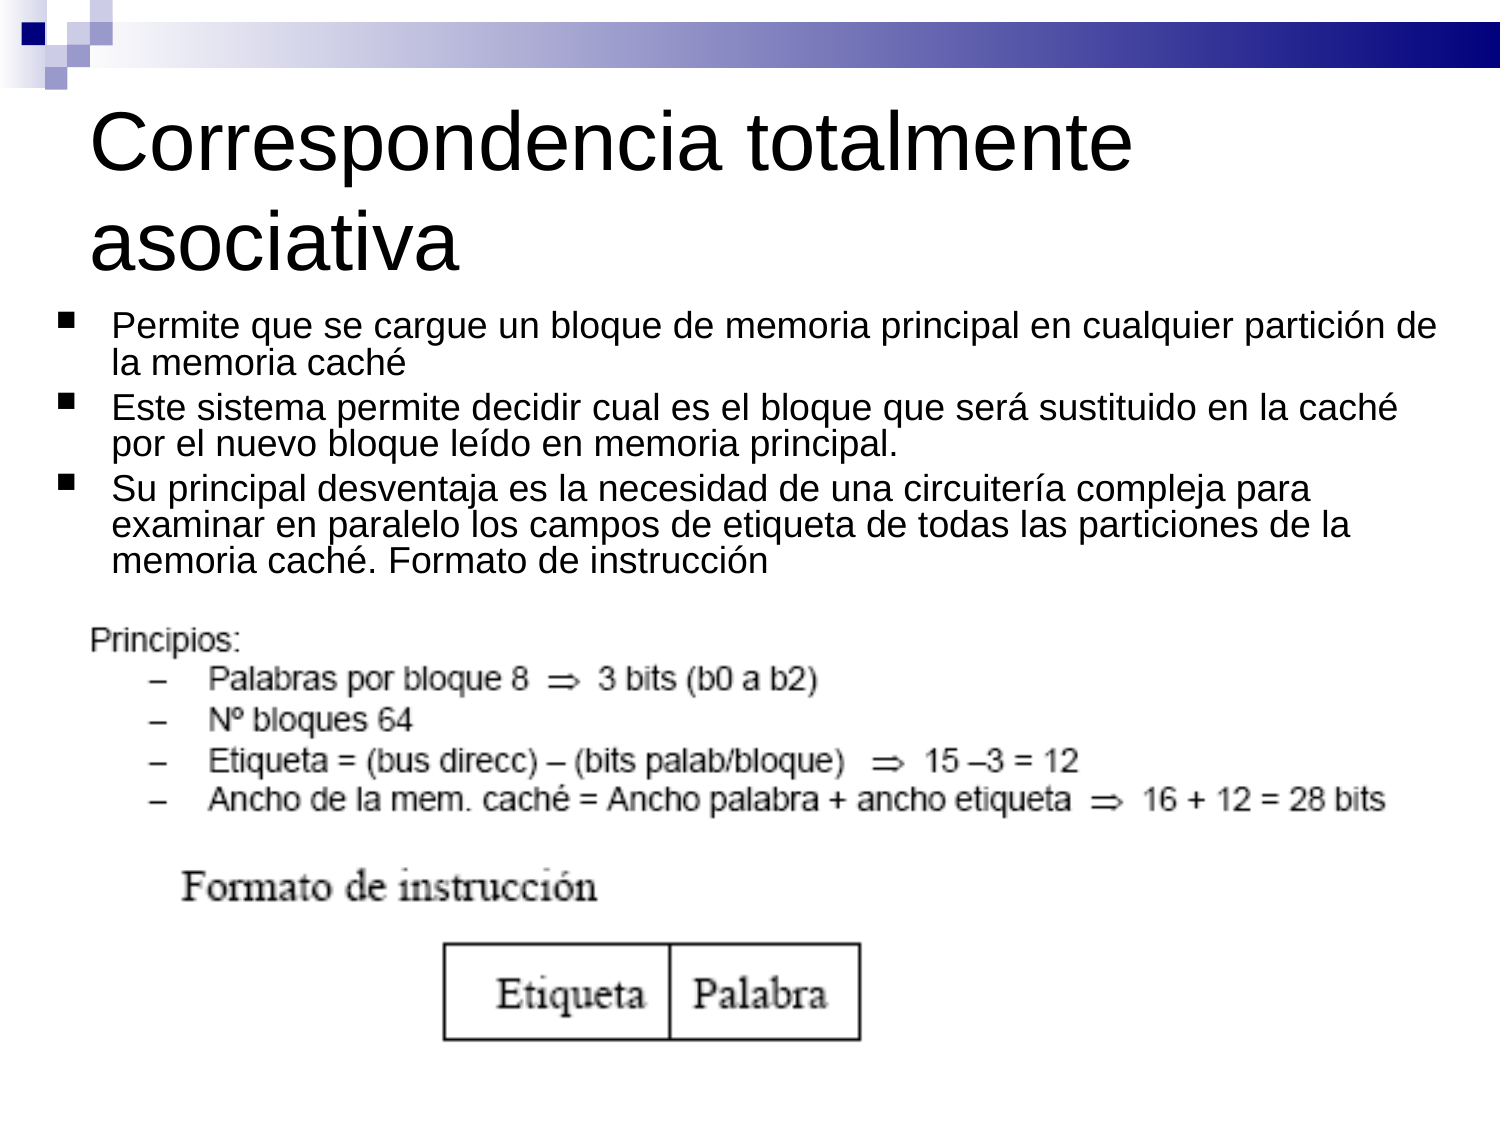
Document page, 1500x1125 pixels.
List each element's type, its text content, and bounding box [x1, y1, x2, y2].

picture [76, 621, 1412, 855]
title Correspondencia totalmente asociativa [75, 75, 1426, 301]
list Permite que se cargue un bloque de memoria principal en cualquier partición de la memoria caché Este sistema permite decidir cual es el bloque que será sustituido en la caché por el nuevo bloque leído en memoria principal. Su principal desventaja es la necesidad de una circuitería compleja para examinar en paralelo los campos de etiqueta de todas las particiones de la memoria caché. Formato de instrucción [41, 302, 1459, 610]
picture [159, 857, 880, 1066]
